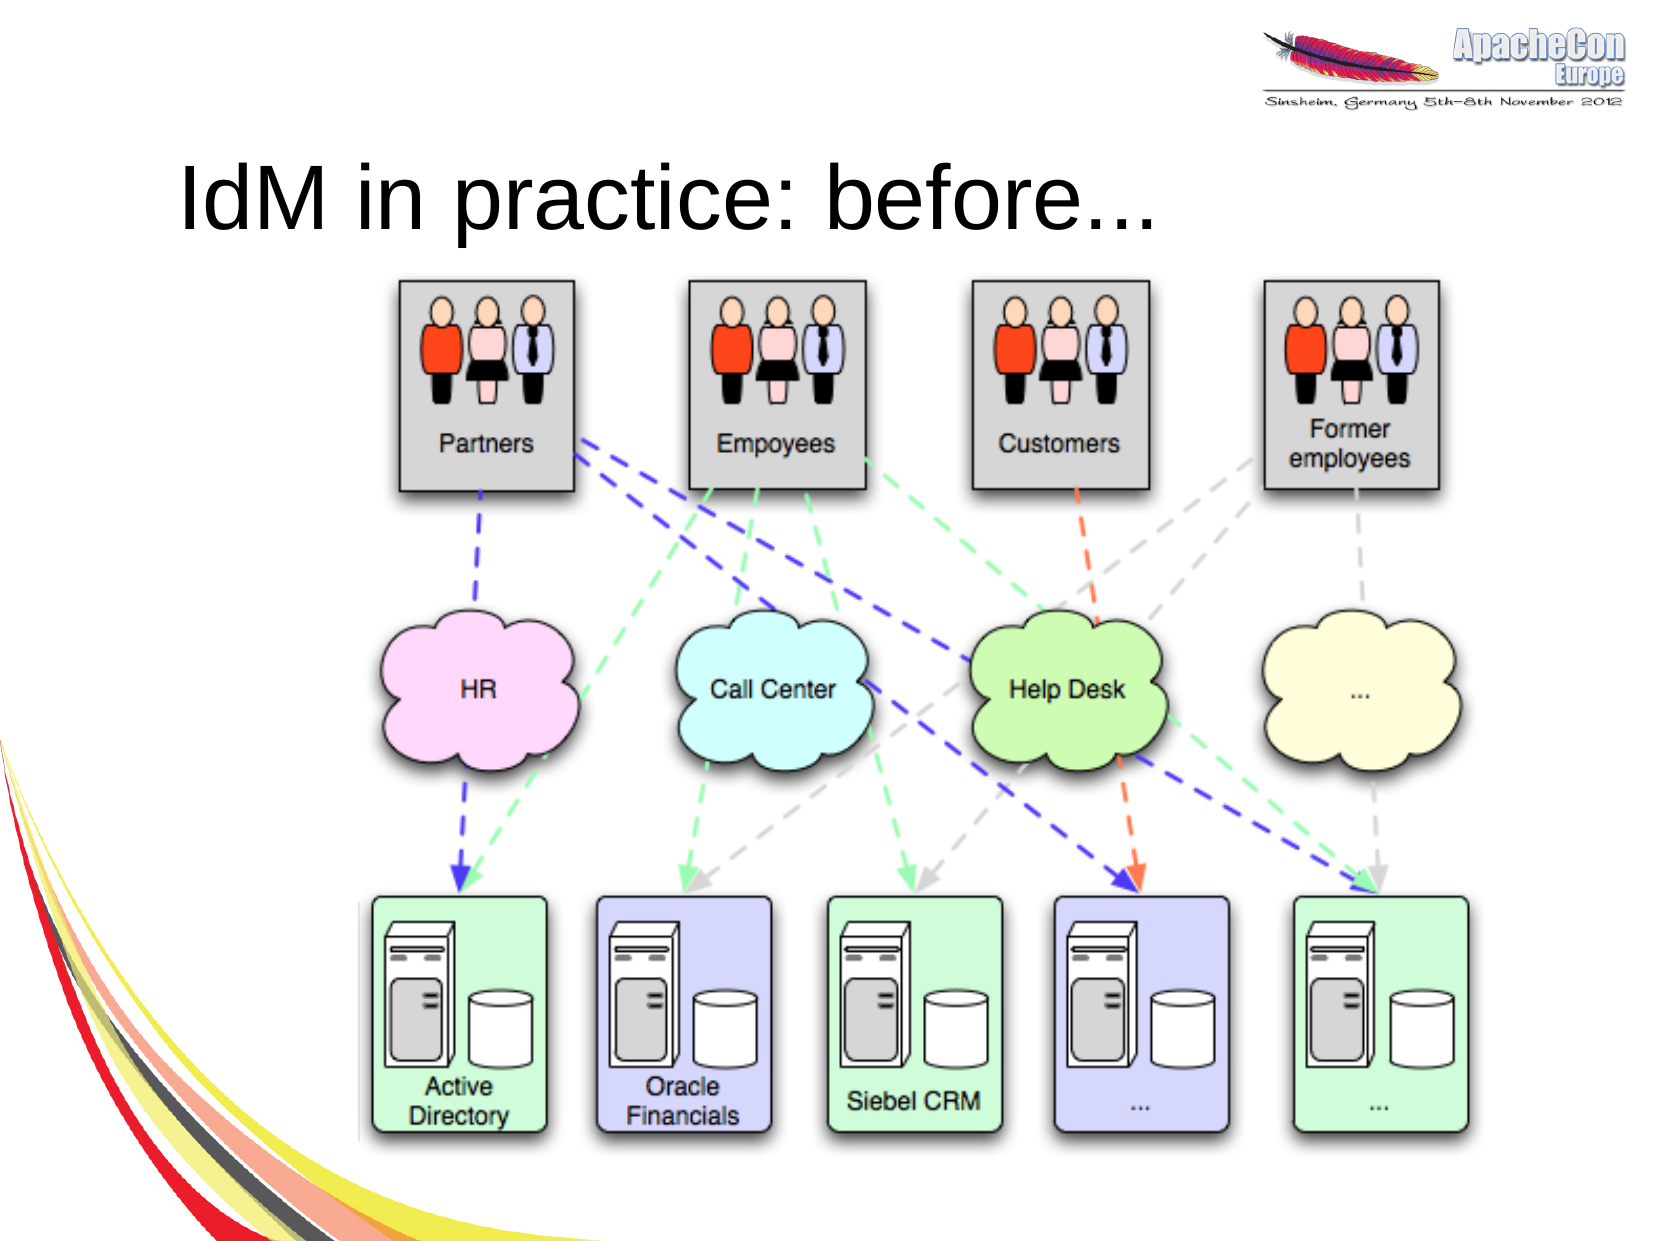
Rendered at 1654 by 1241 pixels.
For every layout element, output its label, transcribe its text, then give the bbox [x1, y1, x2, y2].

title IdM in practice: before... [177, 146, 1536, 250]
picture [0, 0, 1654, 1241]
